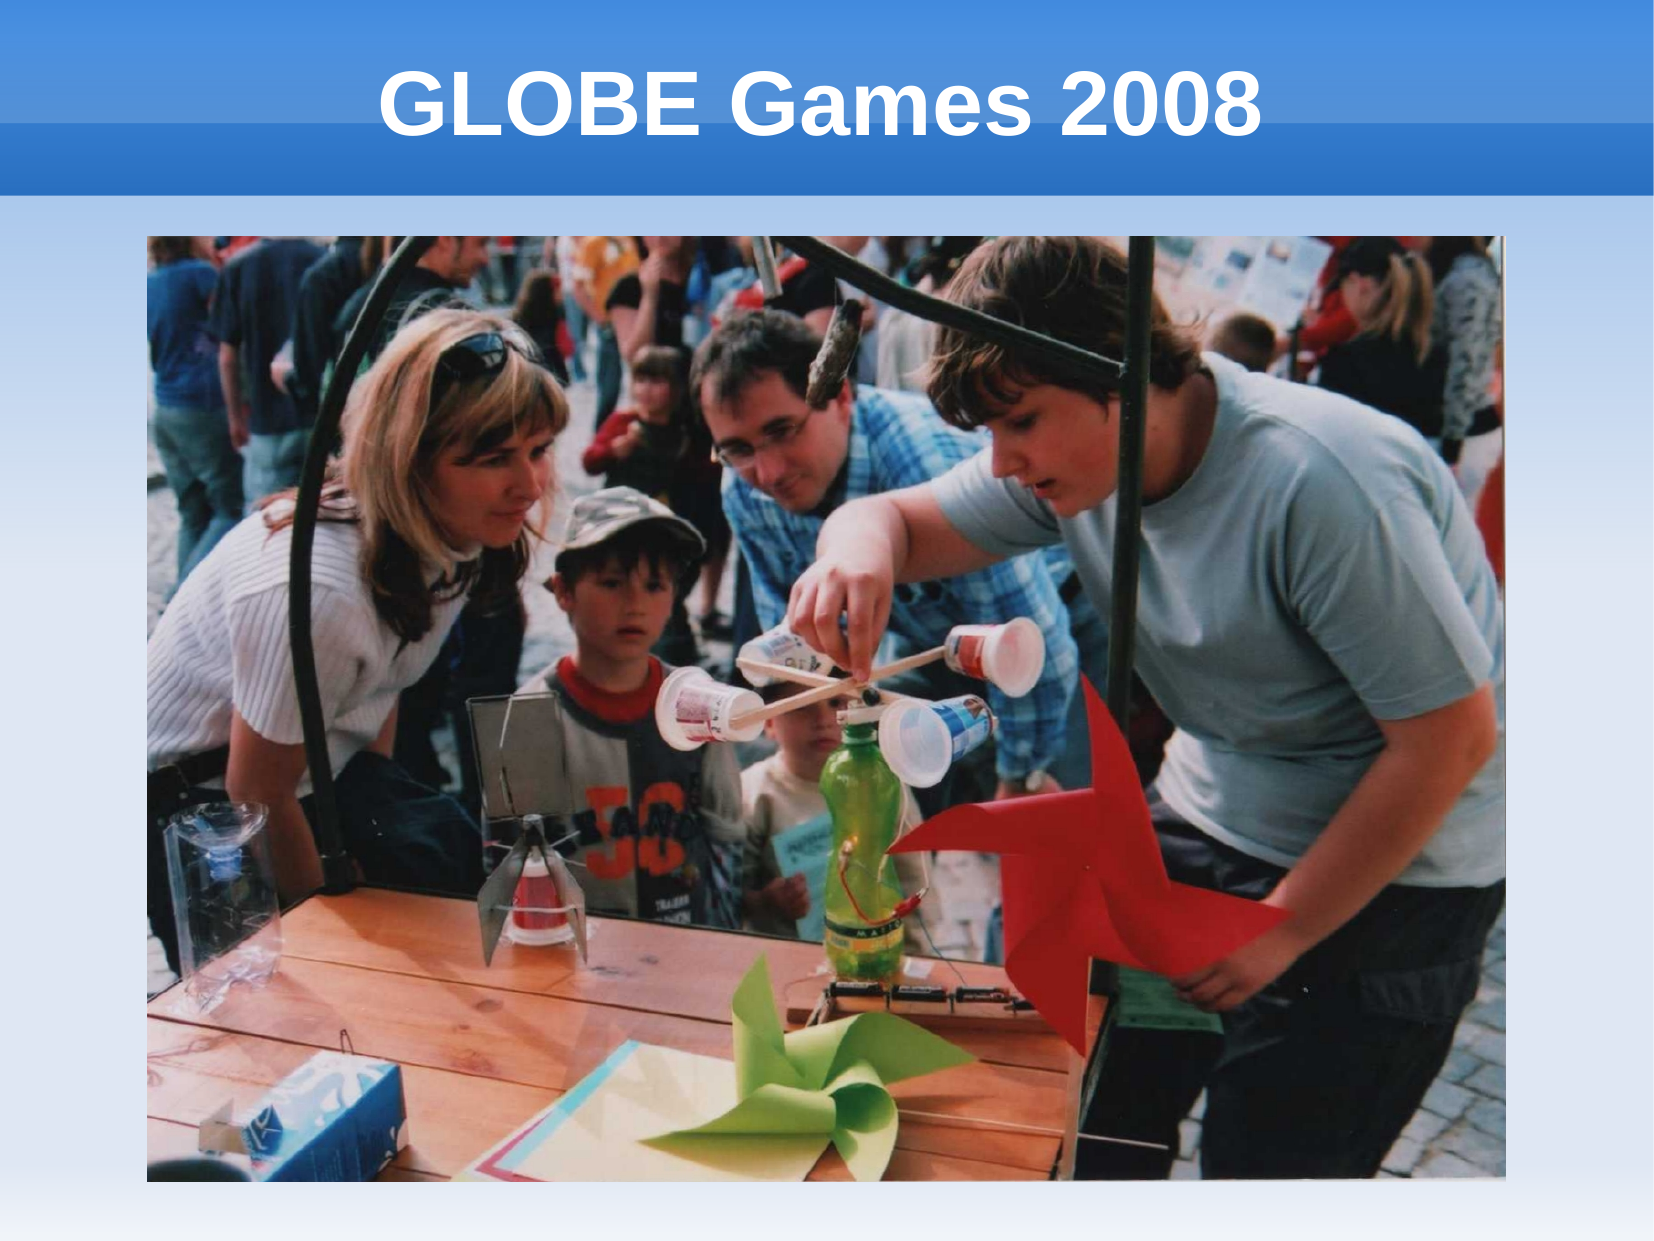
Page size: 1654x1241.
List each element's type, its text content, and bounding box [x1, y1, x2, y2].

picture [0, 0, 1654, 1241]
title GLOBE Games 2008 [76, 7, 1565, 200]
